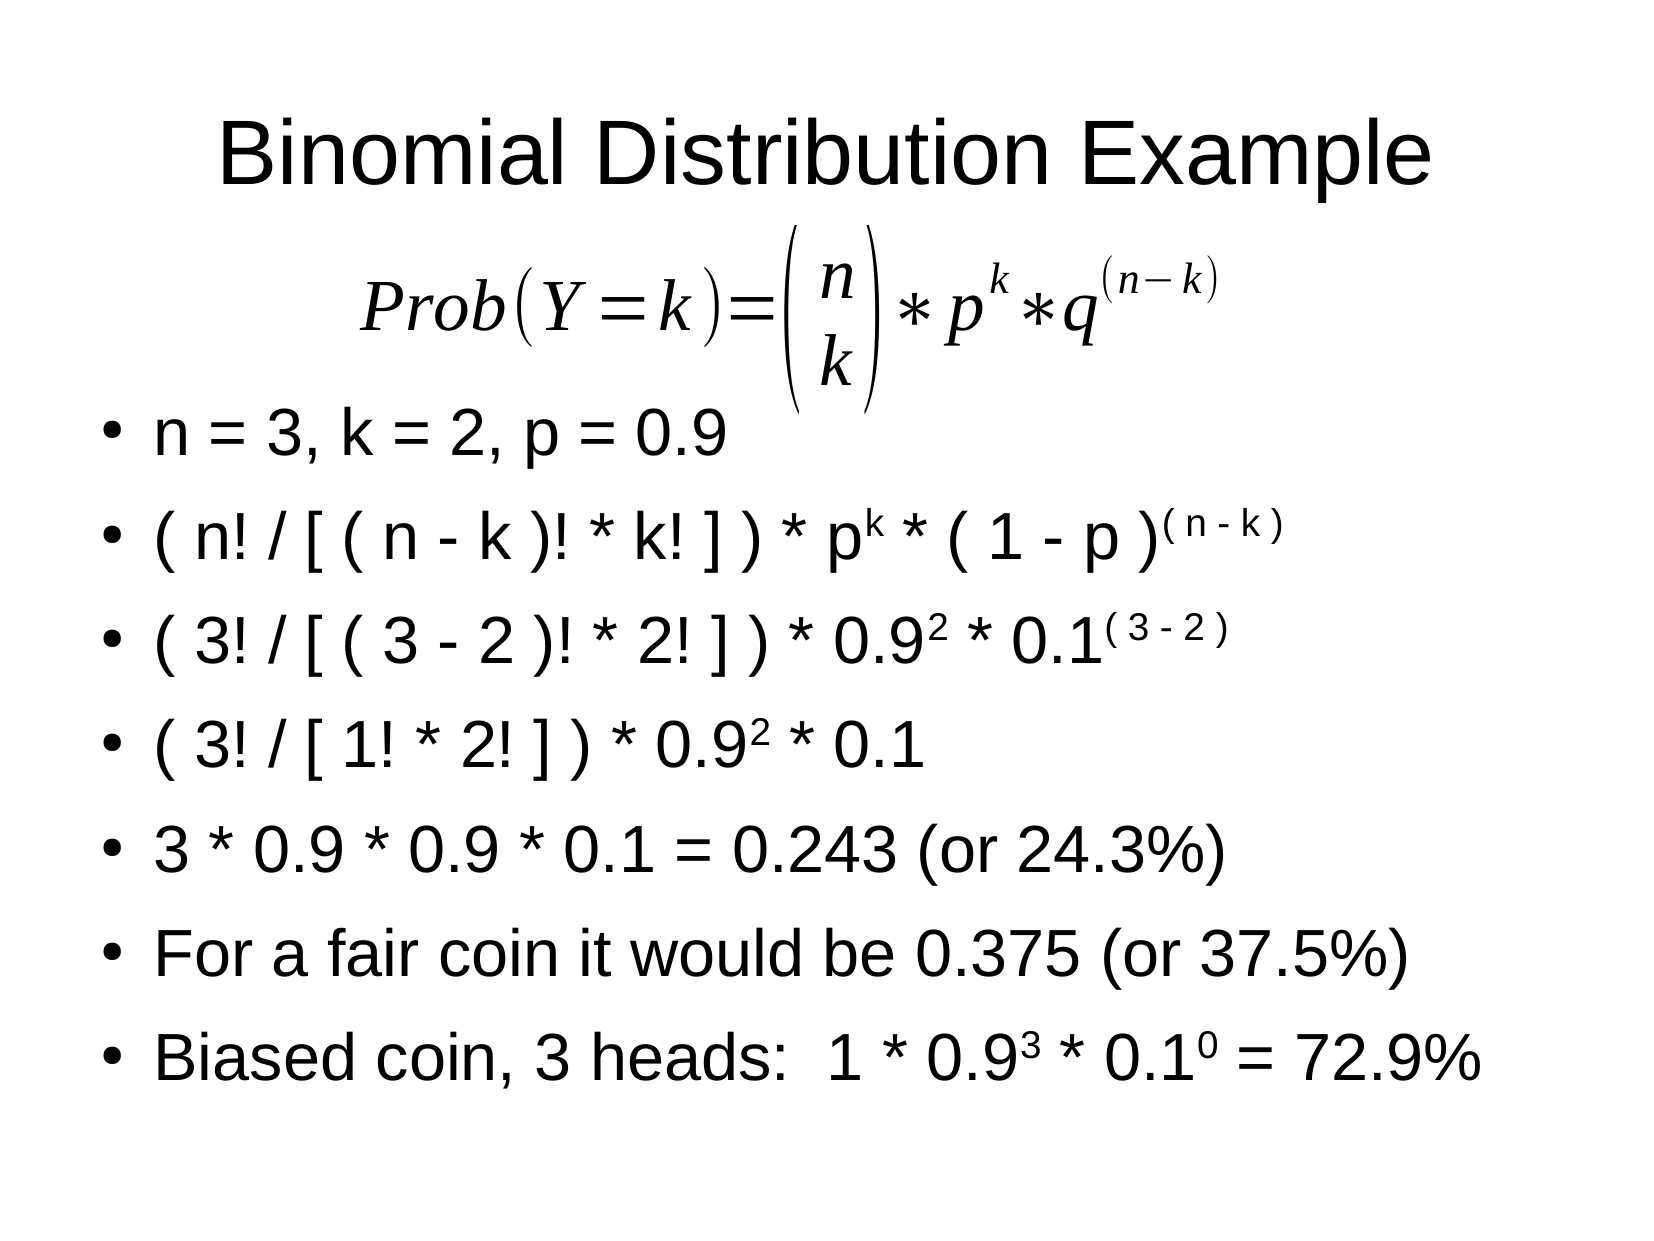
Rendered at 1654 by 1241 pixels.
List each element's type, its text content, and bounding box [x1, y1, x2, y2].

chart [337, 225, 1238, 414]
list n = 3, k = 2, p = 0.9 ( n! / [ ( n - k )! * k! ] ) * pk * ( 1 - p )( n - k ) ( 3! / [ ( 3 - 2 )! * 2! ] ) * 0.92 * 0.1( 3 - 2 ) ( 3! / [ 1! * 2! ] ) * 0.92 * 0.1 3 * 0.9 * 0.9 * 0.1 = 0.243 (or 24.3%) For a fair coin it would be 0.375 (or 37.5%) Biased coin, 3 heads: 1 * 0.93 * 0.10 = 72.9% [82, 290, 1571, 1109]
title Binomial Distribution Example [82, 49, 1571, 257]
